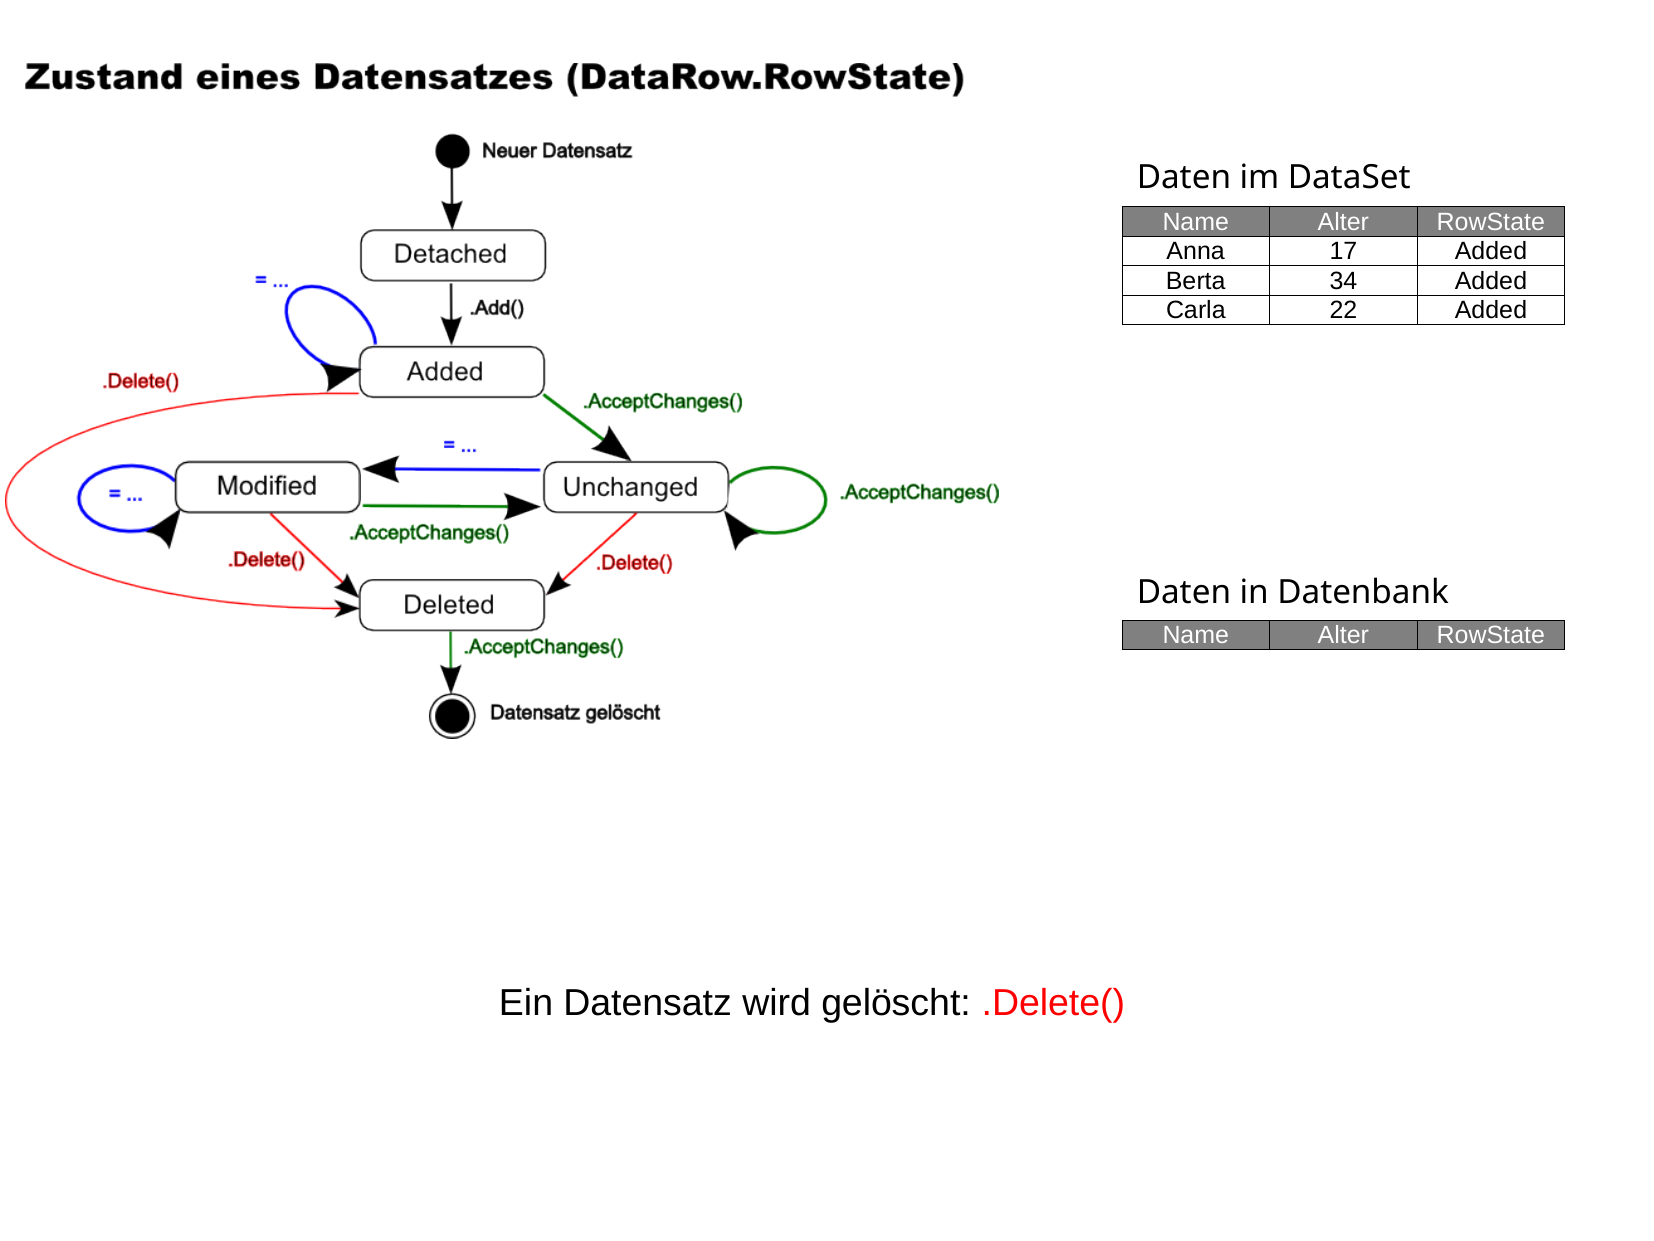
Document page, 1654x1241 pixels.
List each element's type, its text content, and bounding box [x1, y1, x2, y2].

picture [5, 63, 999, 739]
text_box Daten in Datenbank [1122, 561, 1595, 623]
text_box 17 [1269, 236, 1417, 266]
text_box Alter [1269, 620, 1418, 650]
text_box Name [1122, 620, 1269, 650]
text_box Added [1417, 236, 1565, 266]
text_box Carla [1122, 295, 1269, 325]
text_box 34 [1269, 266, 1417, 295]
text_box 22 [1269, 295, 1417, 325]
text_box RowState [1418, 620, 1565, 650]
text_box Alter [1269, 206, 1418, 236]
text_box Added [1417, 295, 1565, 325]
text_box Name [1122, 206, 1269, 236]
text_box Daten im DataSet [1122, 145, 1536, 206]
text_box Ein Datensatz wird gelöscht: .Delete() [59, 974, 1565, 1032]
text_box RowState [1418, 206, 1565, 236]
text_box Berta [1122, 266, 1269, 295]
text_box Added [1417, 266, 1565, 295]
text_box Anna [1122, 236, 1269, 266]
